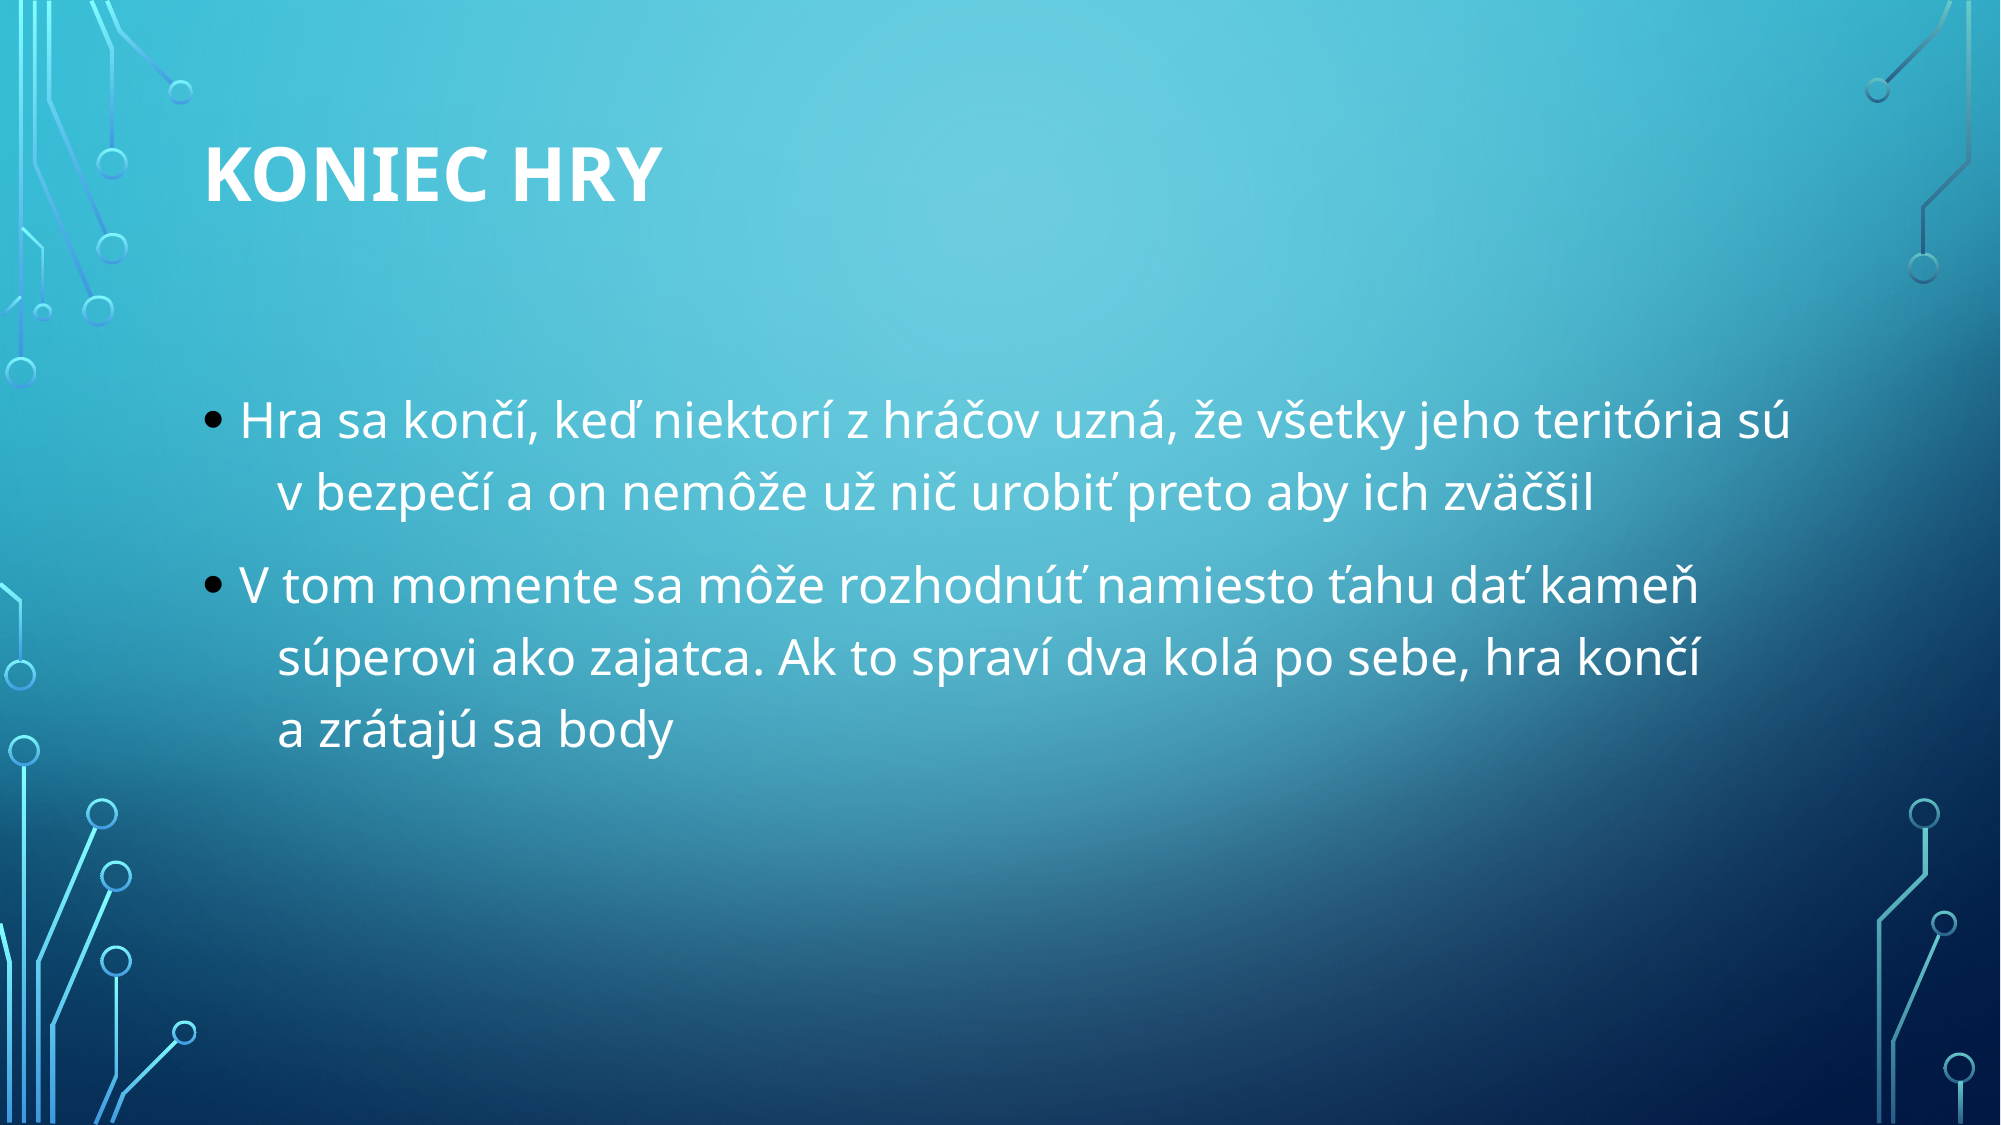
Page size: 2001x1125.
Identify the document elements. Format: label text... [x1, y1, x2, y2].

list Hra sa končí, keď niektorí z hráčov uzná, že všetky jeho teritória sú v bezpečí a on nemôže už nič urobiť preto aby ich zväčšil V tom momente sa môže rozhodnúť namiesto ťahu dať kameň súperovi ako zajatca. Ak to spraví dva kolá po sebe, hra končí a zrátajú sa body [187, 369, 1813, 951]
title Koniec hry [187, 101, 1813, 344]
